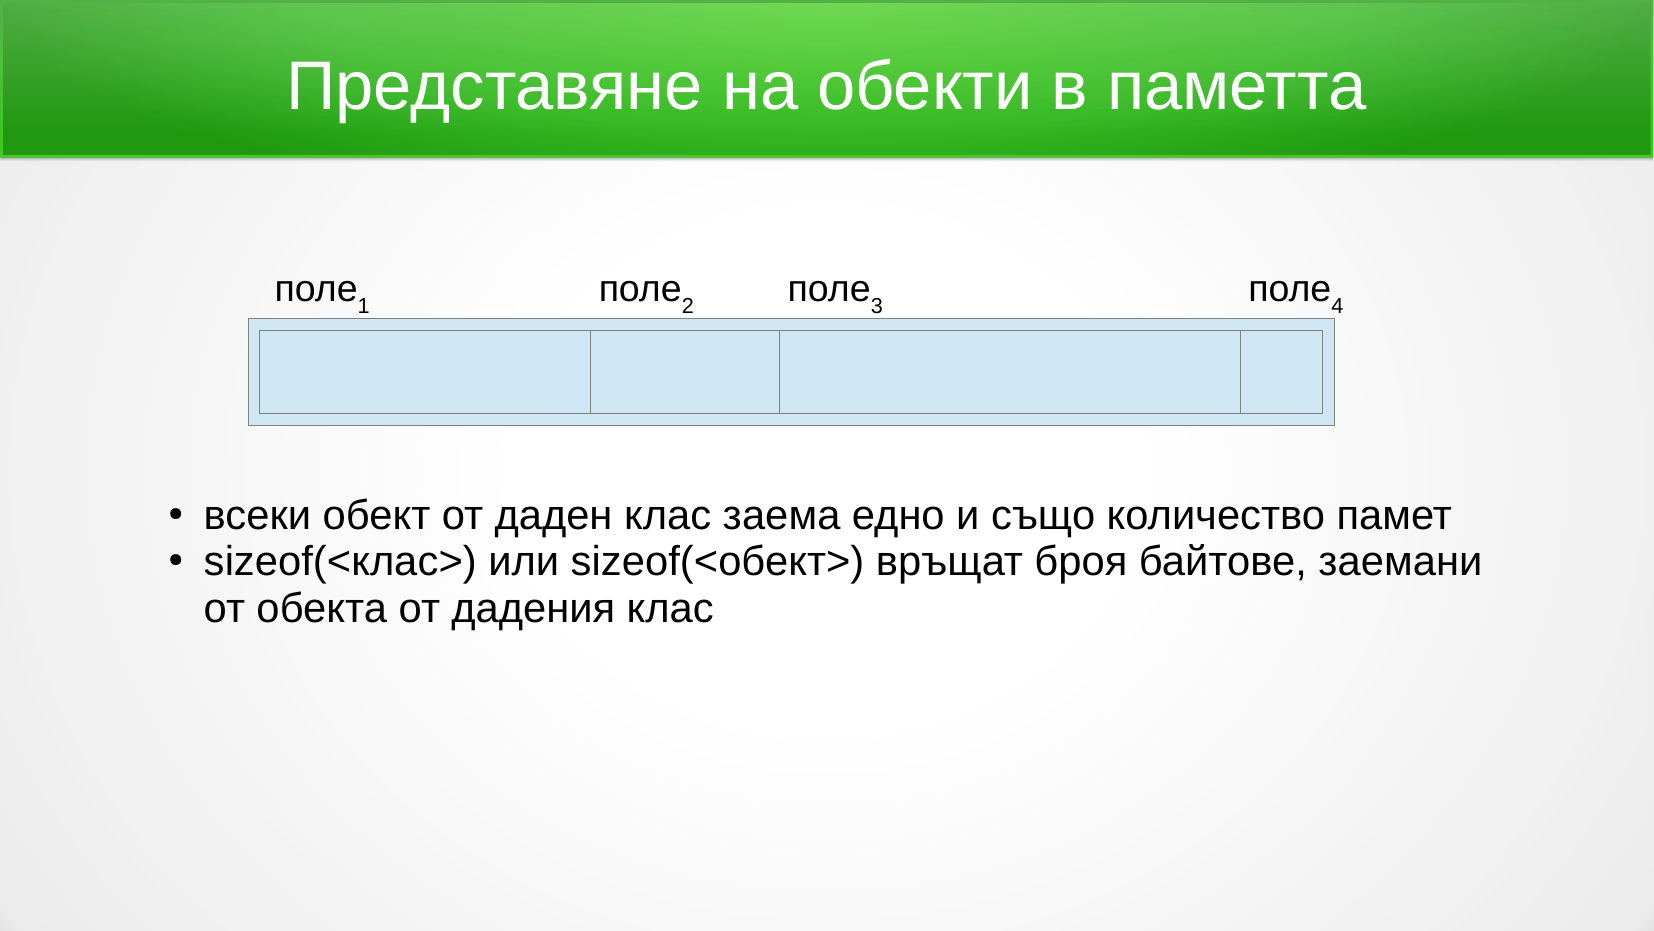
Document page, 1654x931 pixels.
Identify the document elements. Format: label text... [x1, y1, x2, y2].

text_box поле3 [773, 259, 898, 326]
text_box поле2 [584, 259, 709, 326]
text_box поле4 [1233, 259, 1359, 326]
text_box [248, 318, 1335, 426]
text_box всеки обект от даден клас заема едно и също количество памет sizeof(<клас>) или sizeof(<обект>) връщат броя байтове, заемани от обекта от дадения клас [153, 484, 1501, 641]
title Представяне на обекти в паметта [82, 37, 1571, 135]
text_box поле1 [259, 259, 385, 326]
